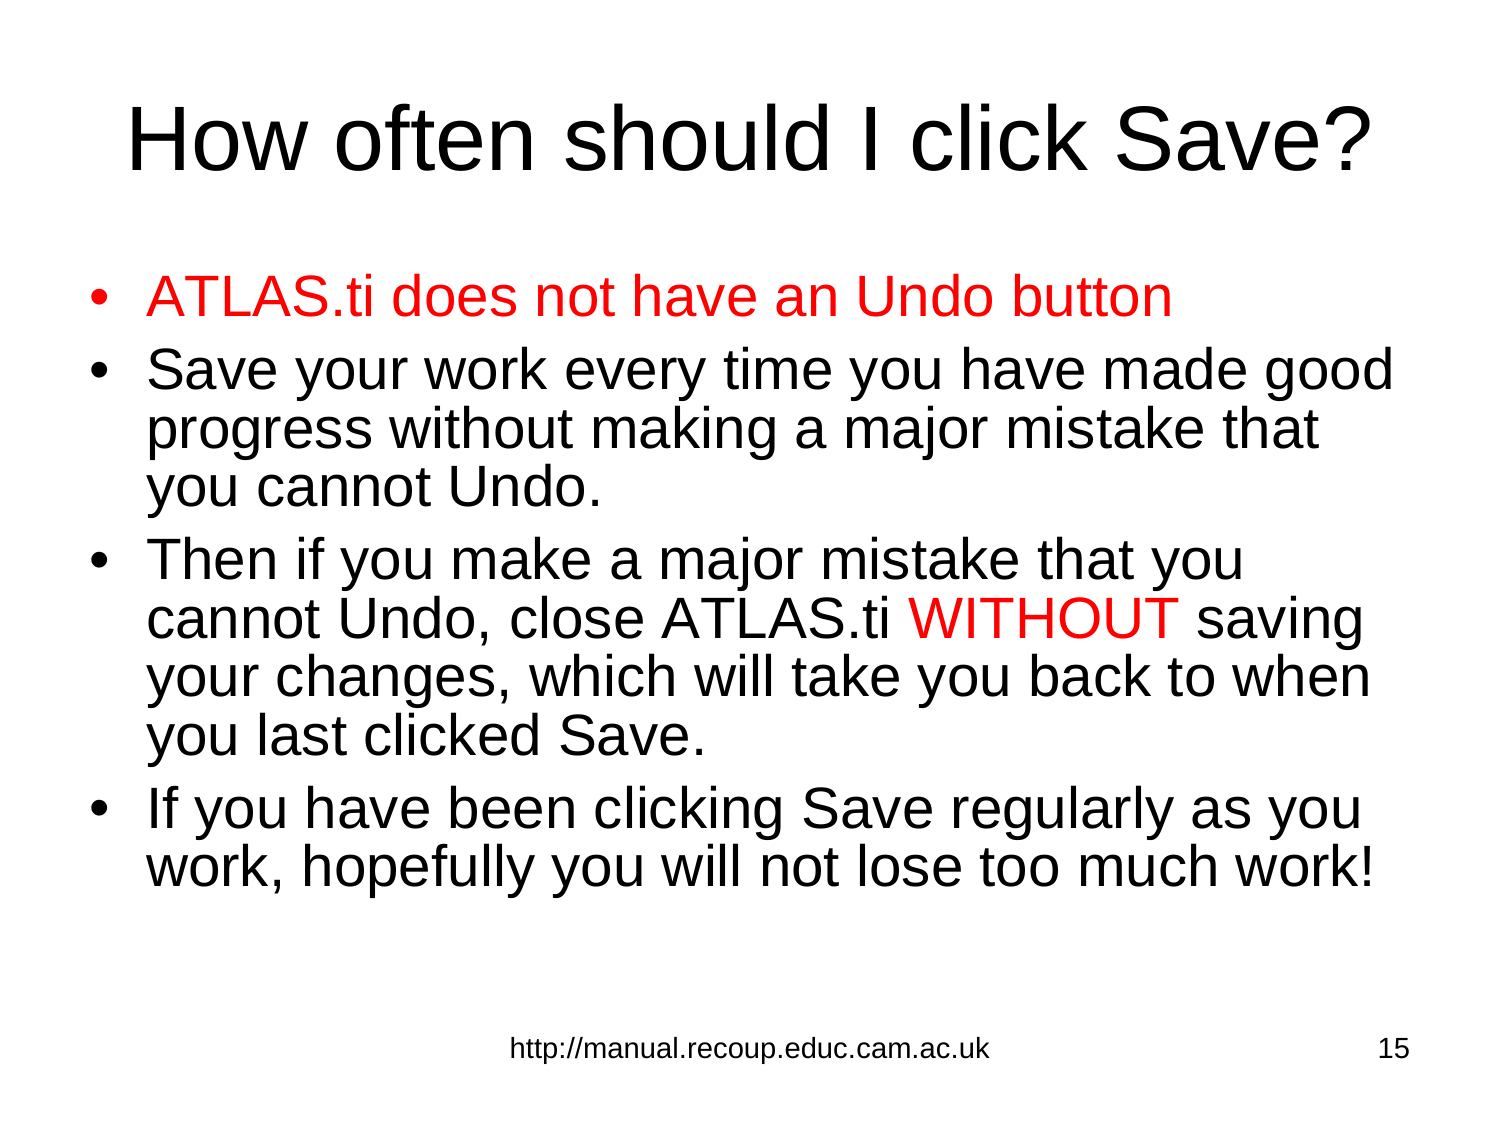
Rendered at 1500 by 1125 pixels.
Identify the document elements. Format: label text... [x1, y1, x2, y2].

title How often should I click Save? [75, 45, 1426, 233]
list ATLAS.ti does not have an Undo button Save your work every time you have made good progress without making a major mistake that you cannot Undo. Then if you make a major mistake that you cannot Undo, close ATLAS.ti WITHOUT saving your changes, which will take you back to when you last clicked Save. If you have been clicking Save regularly as you work, hopefully you will not lose too much work! [75, 262, 1426, 1006]
